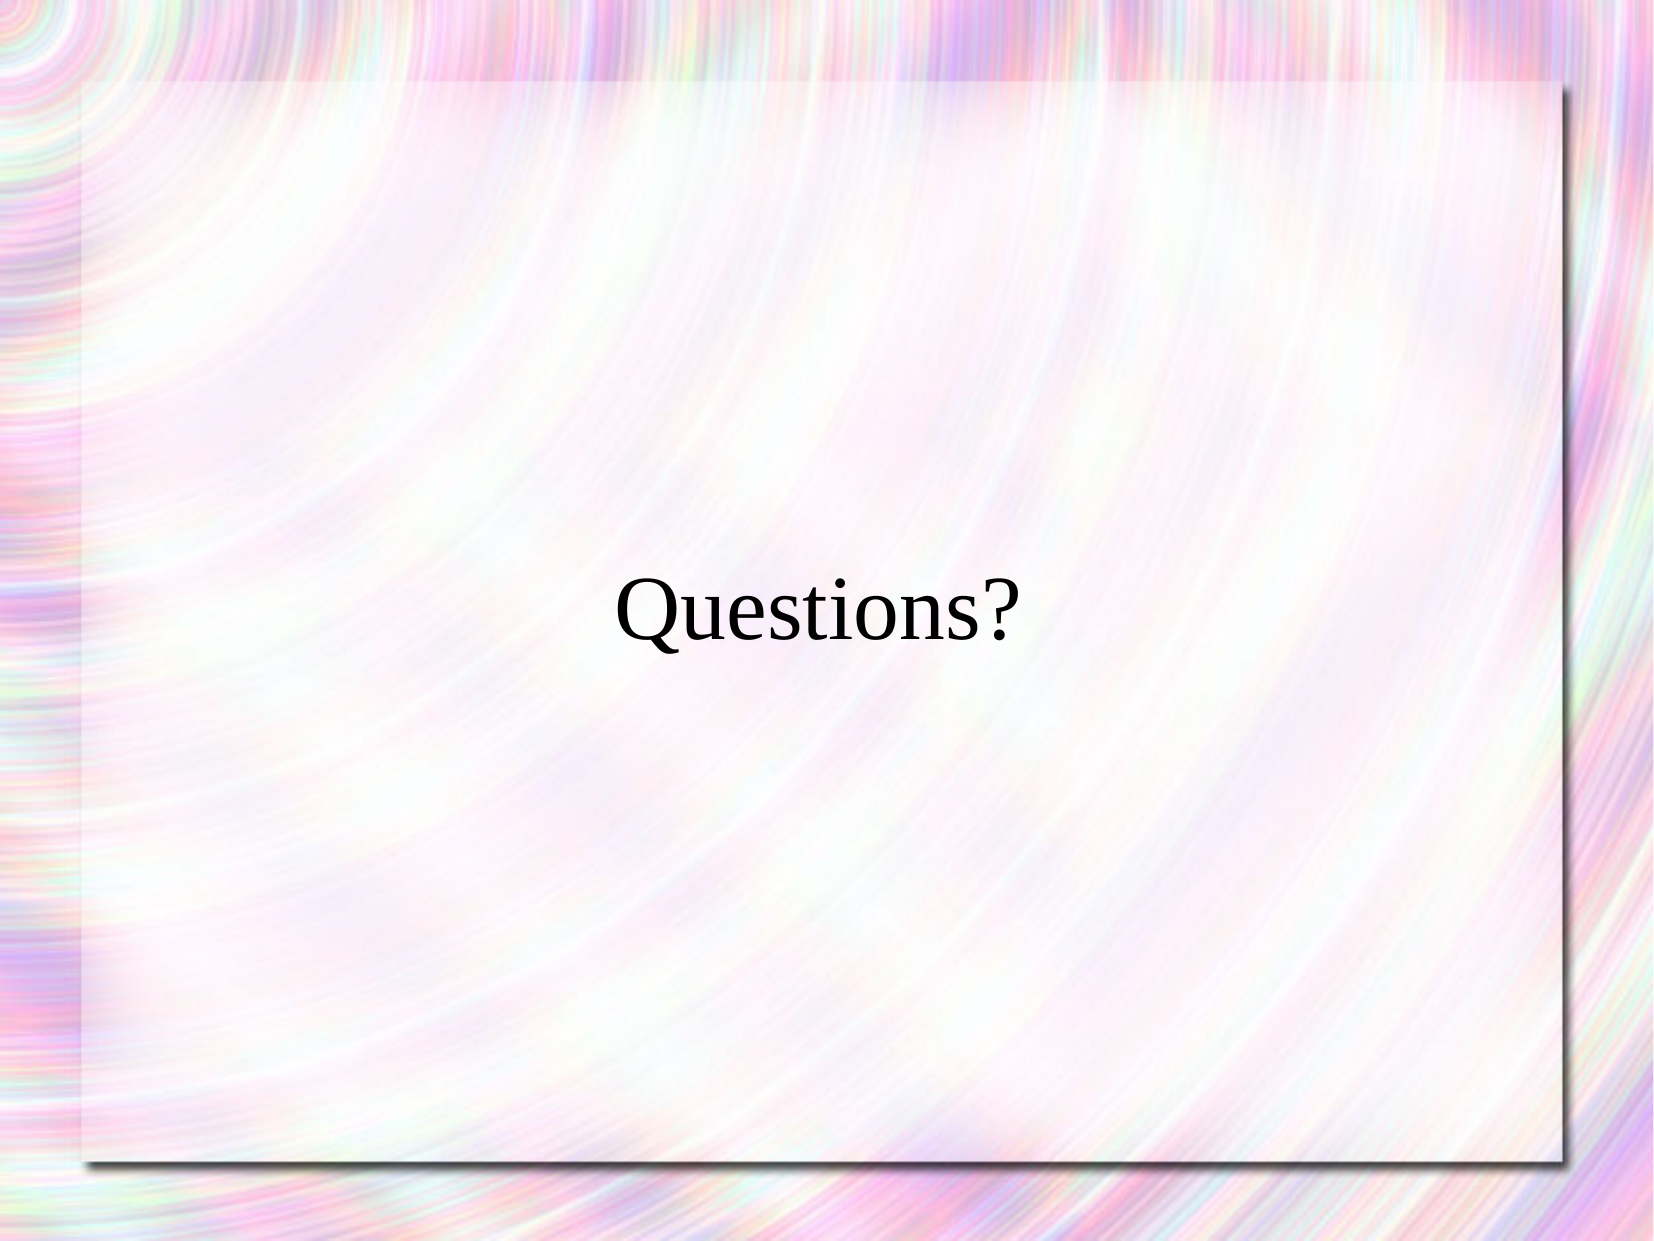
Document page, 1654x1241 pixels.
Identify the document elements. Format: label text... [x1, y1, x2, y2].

title Questions? [112, 505, 1525, 713]
picture [0, 0, 1654, 1241]
